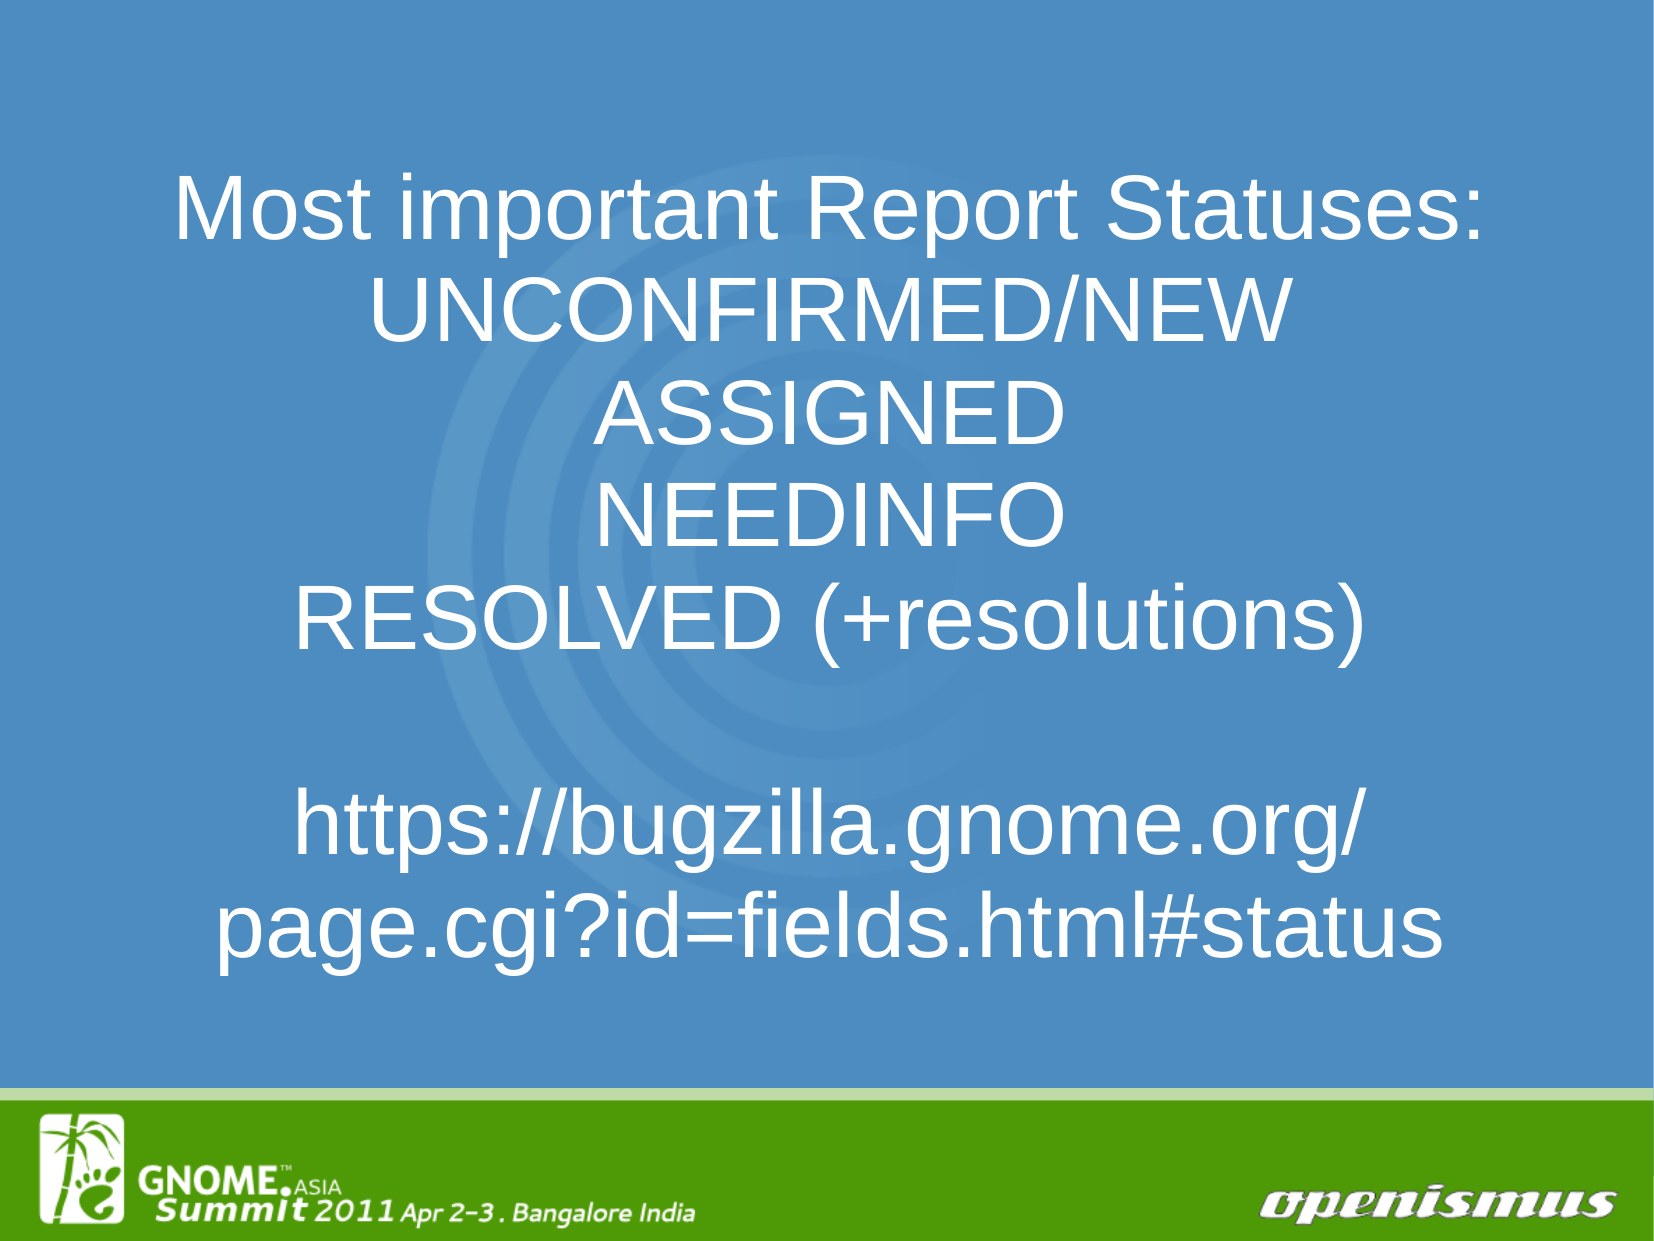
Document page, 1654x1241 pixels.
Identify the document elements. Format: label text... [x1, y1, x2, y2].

title Most important Report Statuses: UNCONFIRMED/NEW ASSIGNED NEEDINFO RESOLVED (+resolutions) https://bugzilla.gnome.org/ page.cgi?id=fields.html#status [120, 156, 1542, 977]
picture [0, 0, 1654, 1241]
